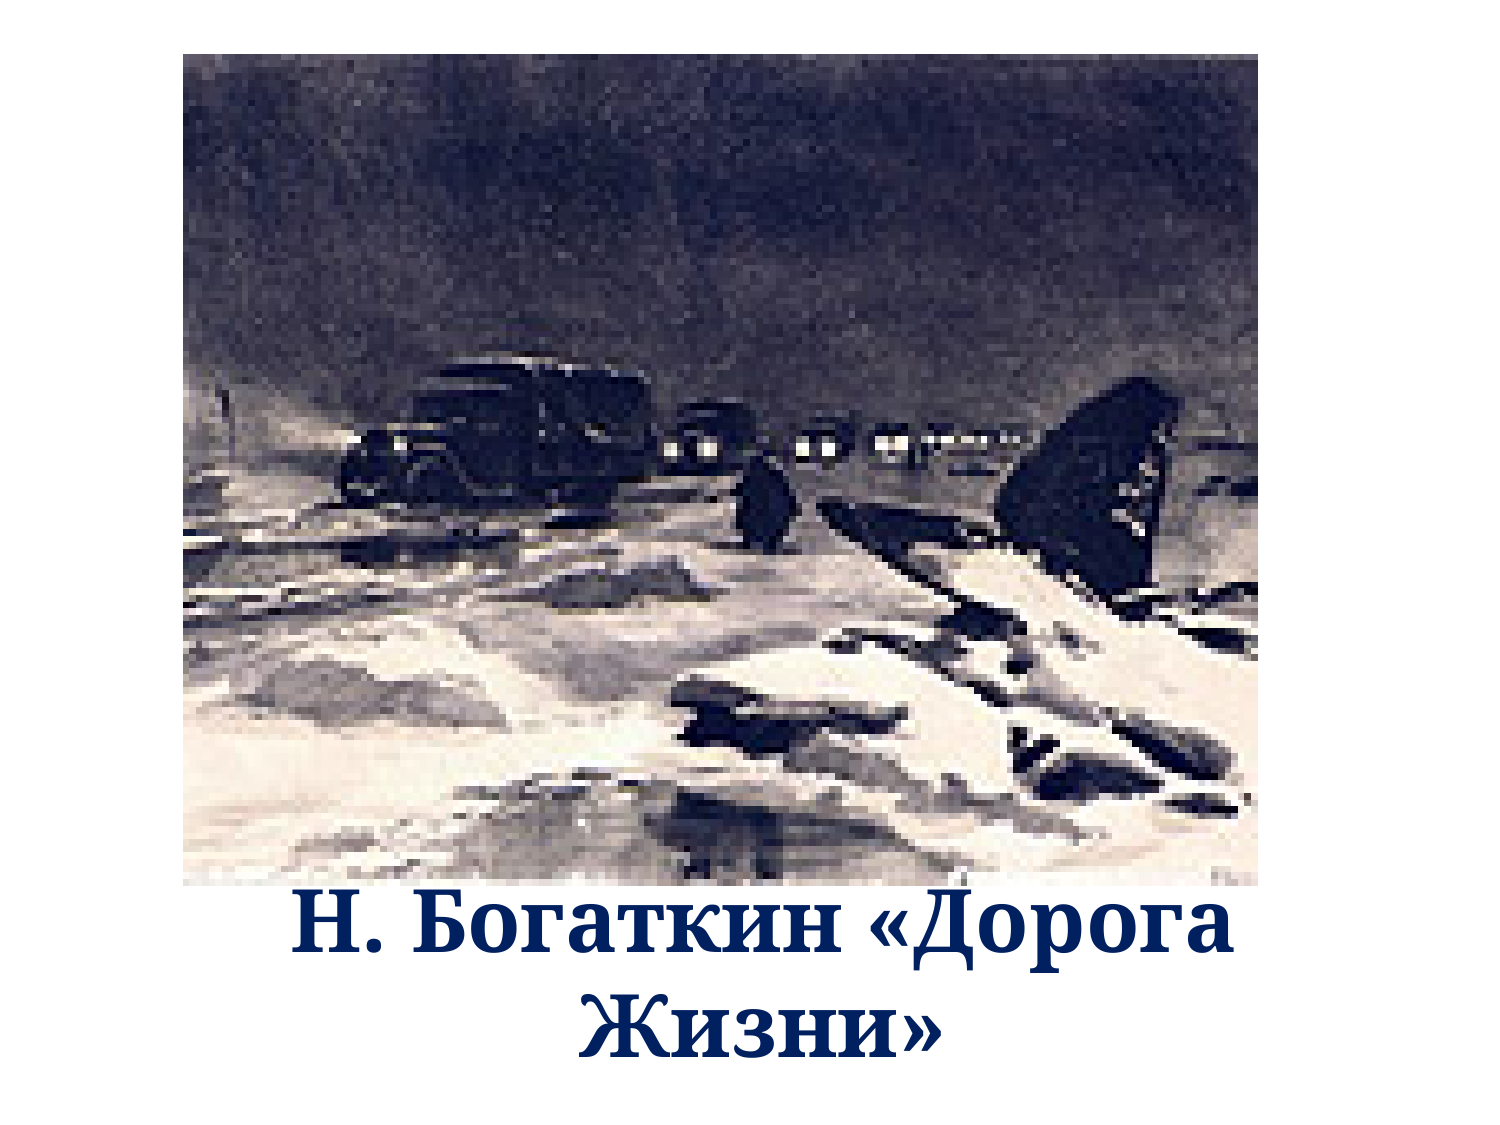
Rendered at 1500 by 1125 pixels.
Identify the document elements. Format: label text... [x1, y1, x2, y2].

title Н. Богаткин «Дорога Жизни» [88, 857, 1439, 1046]
picture [183, 54, 1258, 886]
